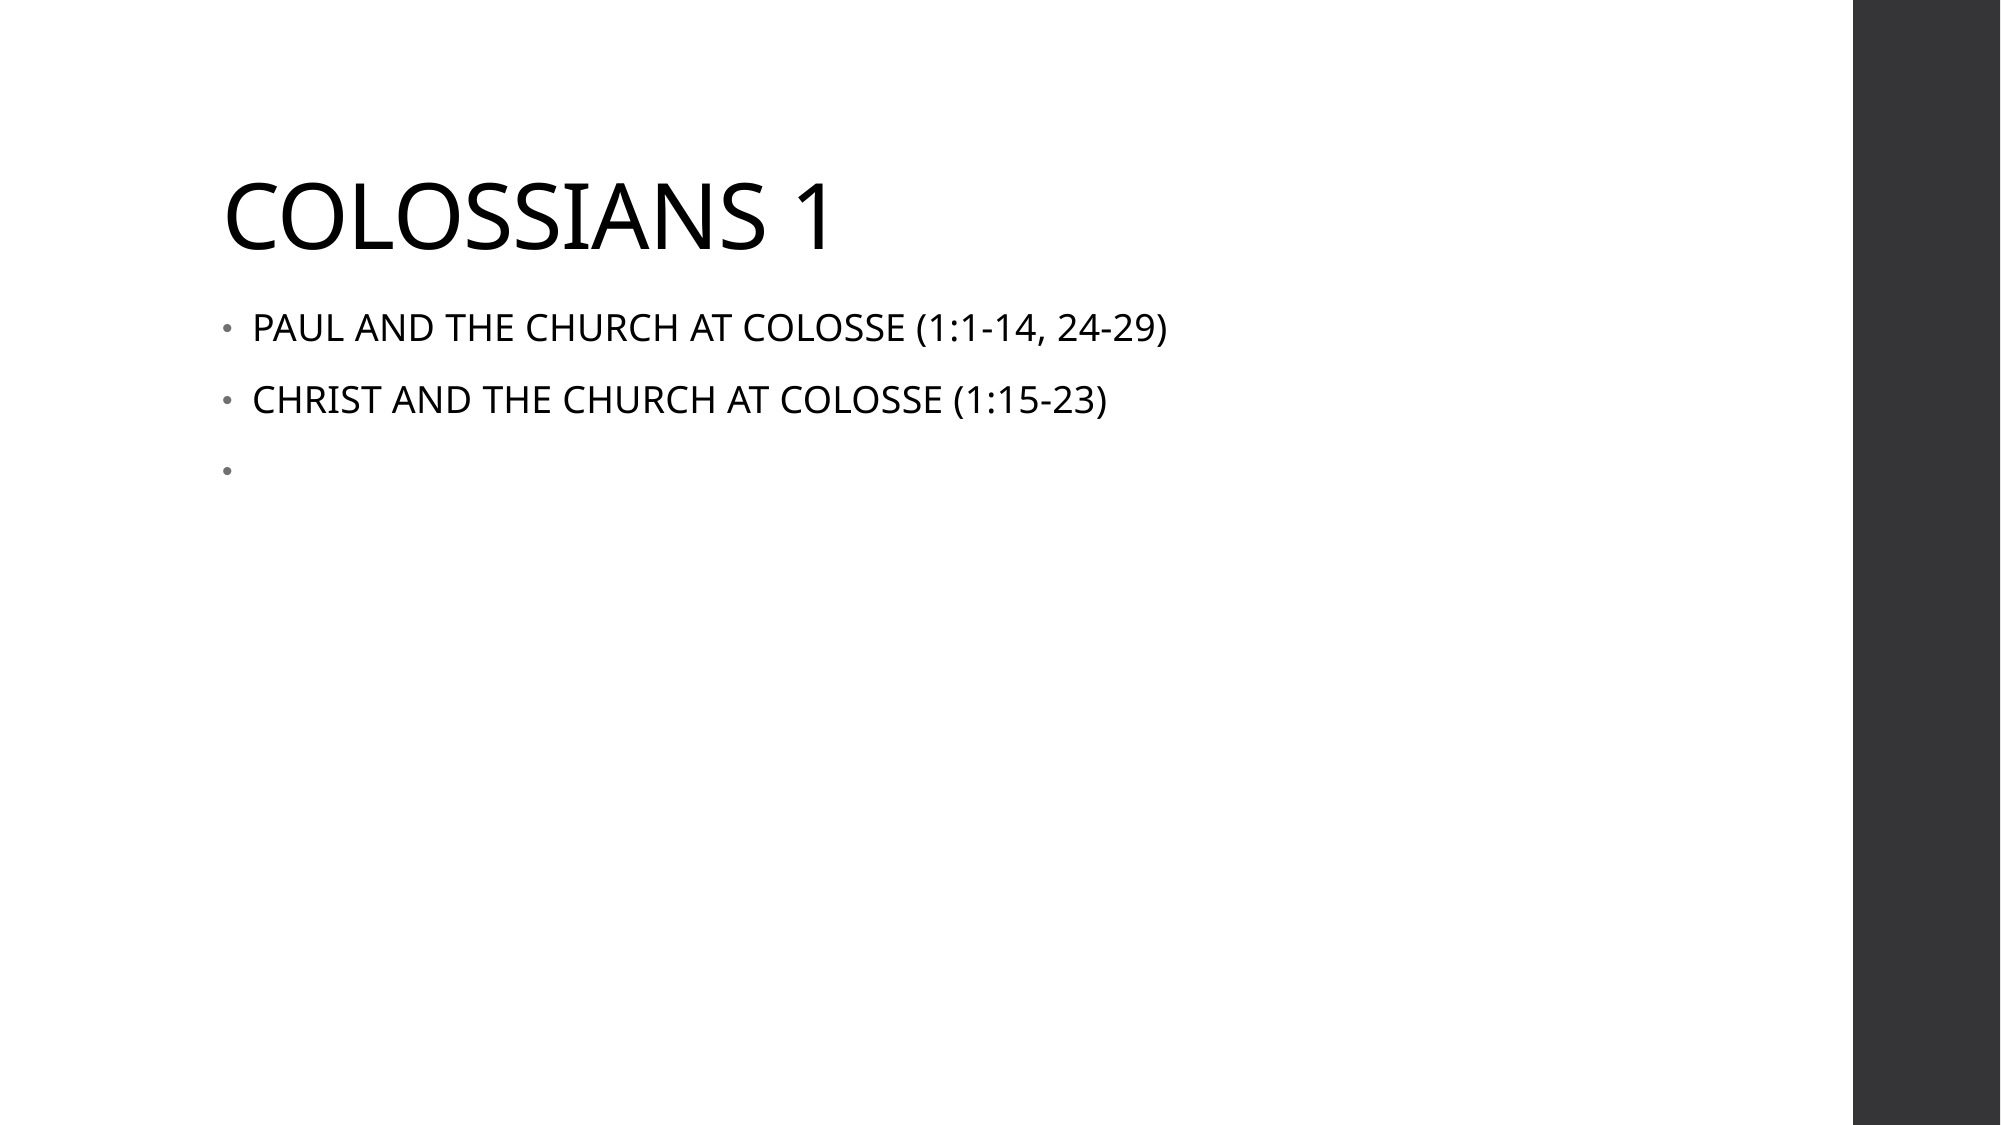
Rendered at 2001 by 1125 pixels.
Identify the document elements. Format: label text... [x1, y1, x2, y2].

list PAUL AND THE CHURCH AT COLOSSE (1:1-14, 24-29) CHRIST AND THE CHURCH AT COLOSSE (1:15-23) [206, 299, 1617, 1014]
title COLOSSIANS 1 [206, 60, 1797, 278]
